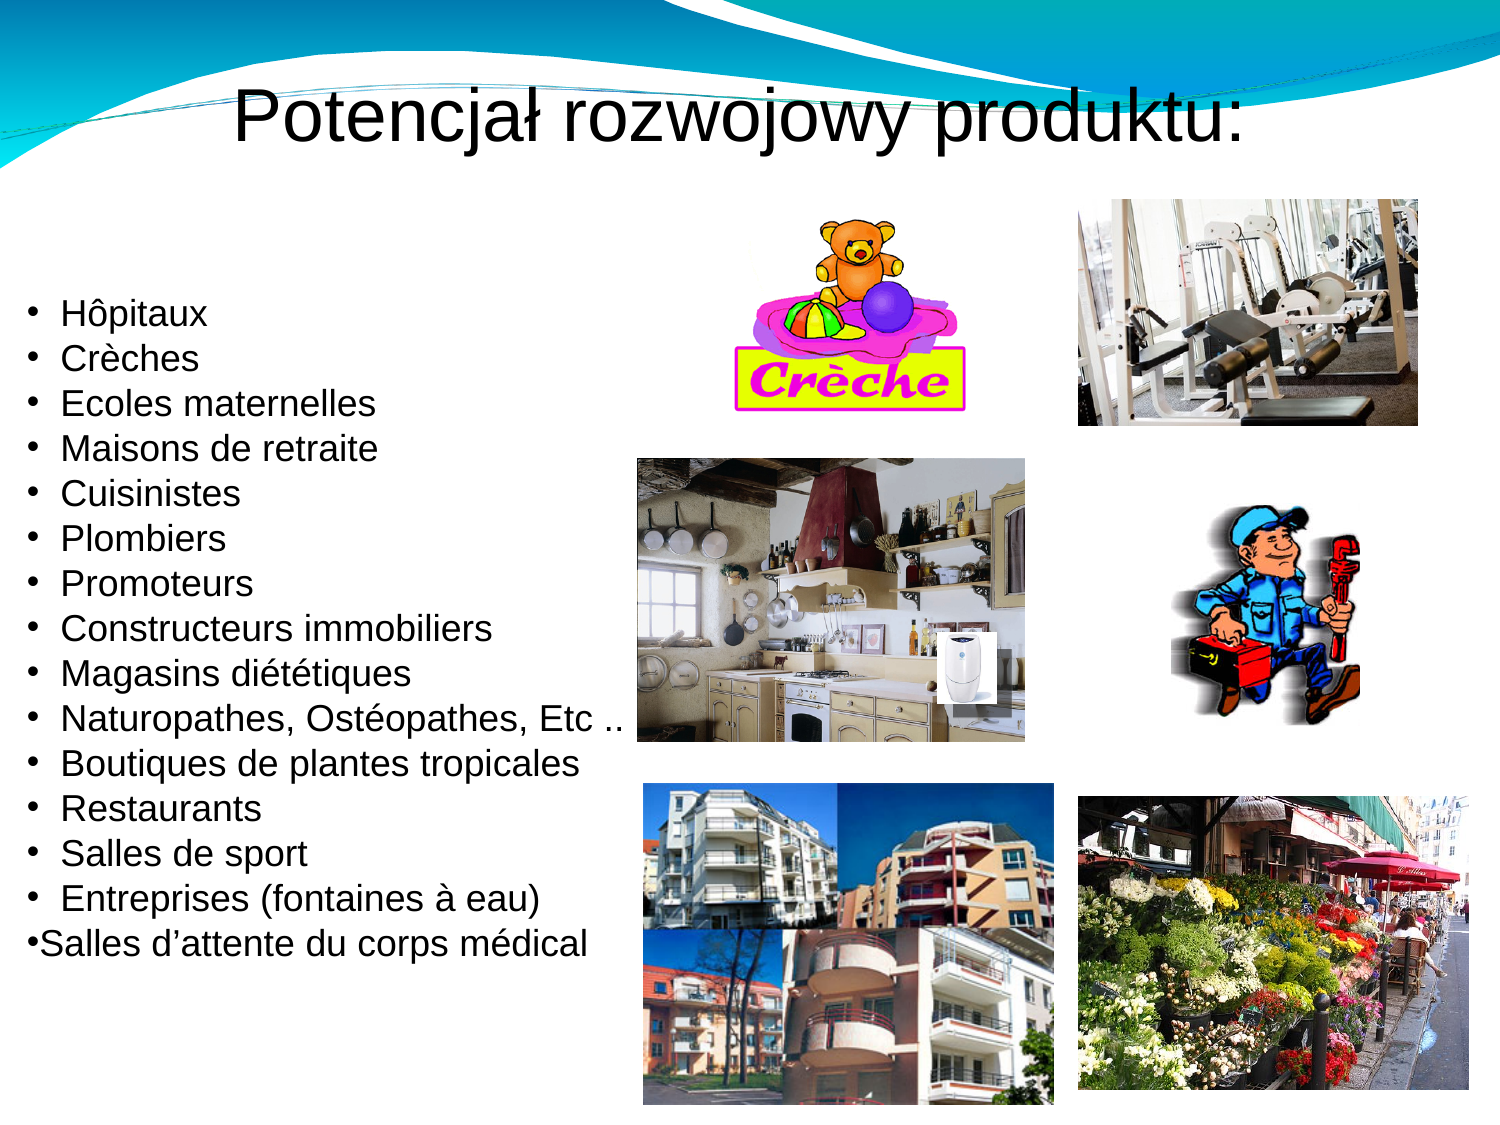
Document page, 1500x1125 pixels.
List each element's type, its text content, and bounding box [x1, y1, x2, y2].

picture [1078, 796, 1469, 1090]
picture [637, 458, 1025, 742]
text_box Hôpitaux Crèches Ecoles maternelles Maisons de retraite Cuisinistes Plombiers Promoteurs Constructeurs immobiliers Magasins diététiques Naturopathes, Ostéopathes, Etc .. Boutiques de plantes tropicales Restaurants Salles de sport Entreprises (fontaines à eau) Salles d’attente du corps médical [12, 281, 640, 1062]
picture [1171, 503, 1360, 726]
picture [1078, 199, 1418, 426]
text_box Potencjał rozwojowy produktu: [0, 58, 1500, 164]
picture [717, 199, 980, 426]
picture [643, 783, 1054, 1105]
